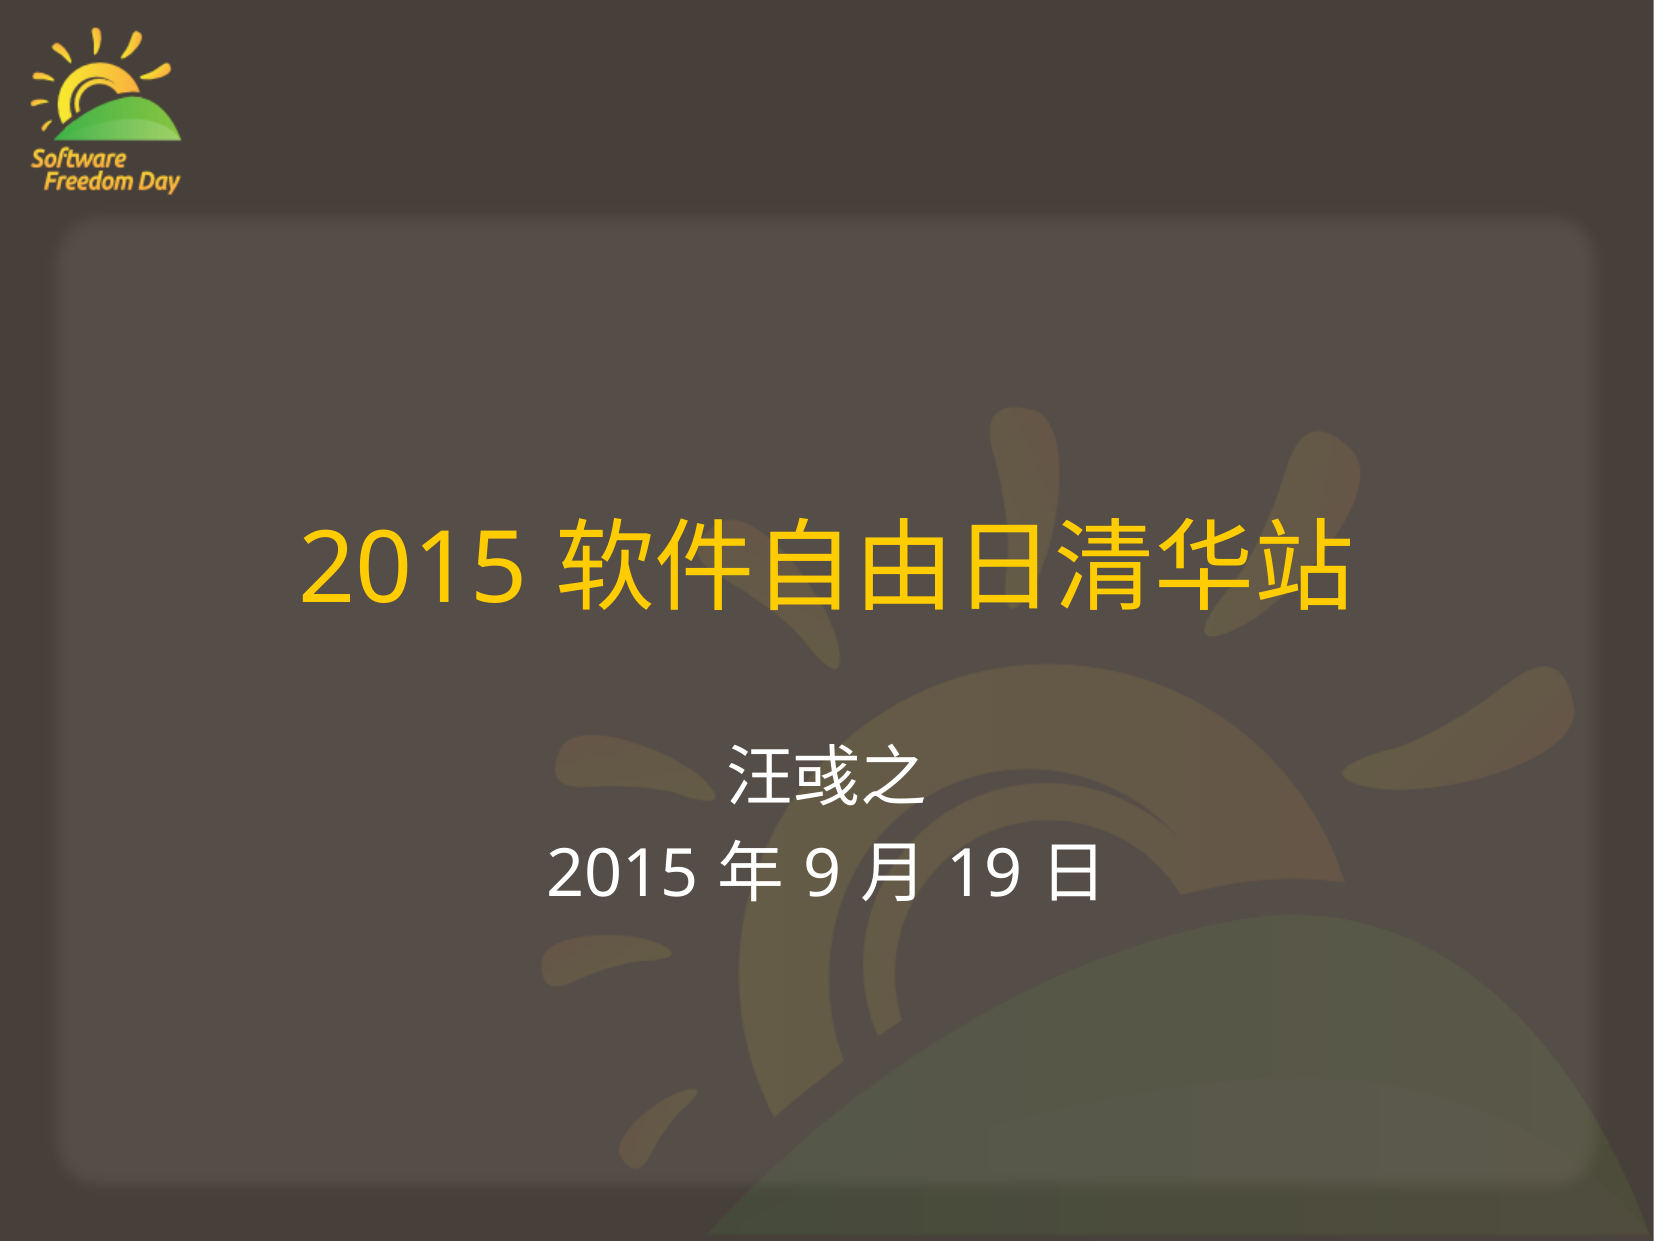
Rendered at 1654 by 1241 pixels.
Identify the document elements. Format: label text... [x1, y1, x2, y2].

picture [0, 0, 1654, 1241]
subtitle 2015软件自由日清华站 汪彧之 2015年9月19日 [146, 218, 1508, 1185]
